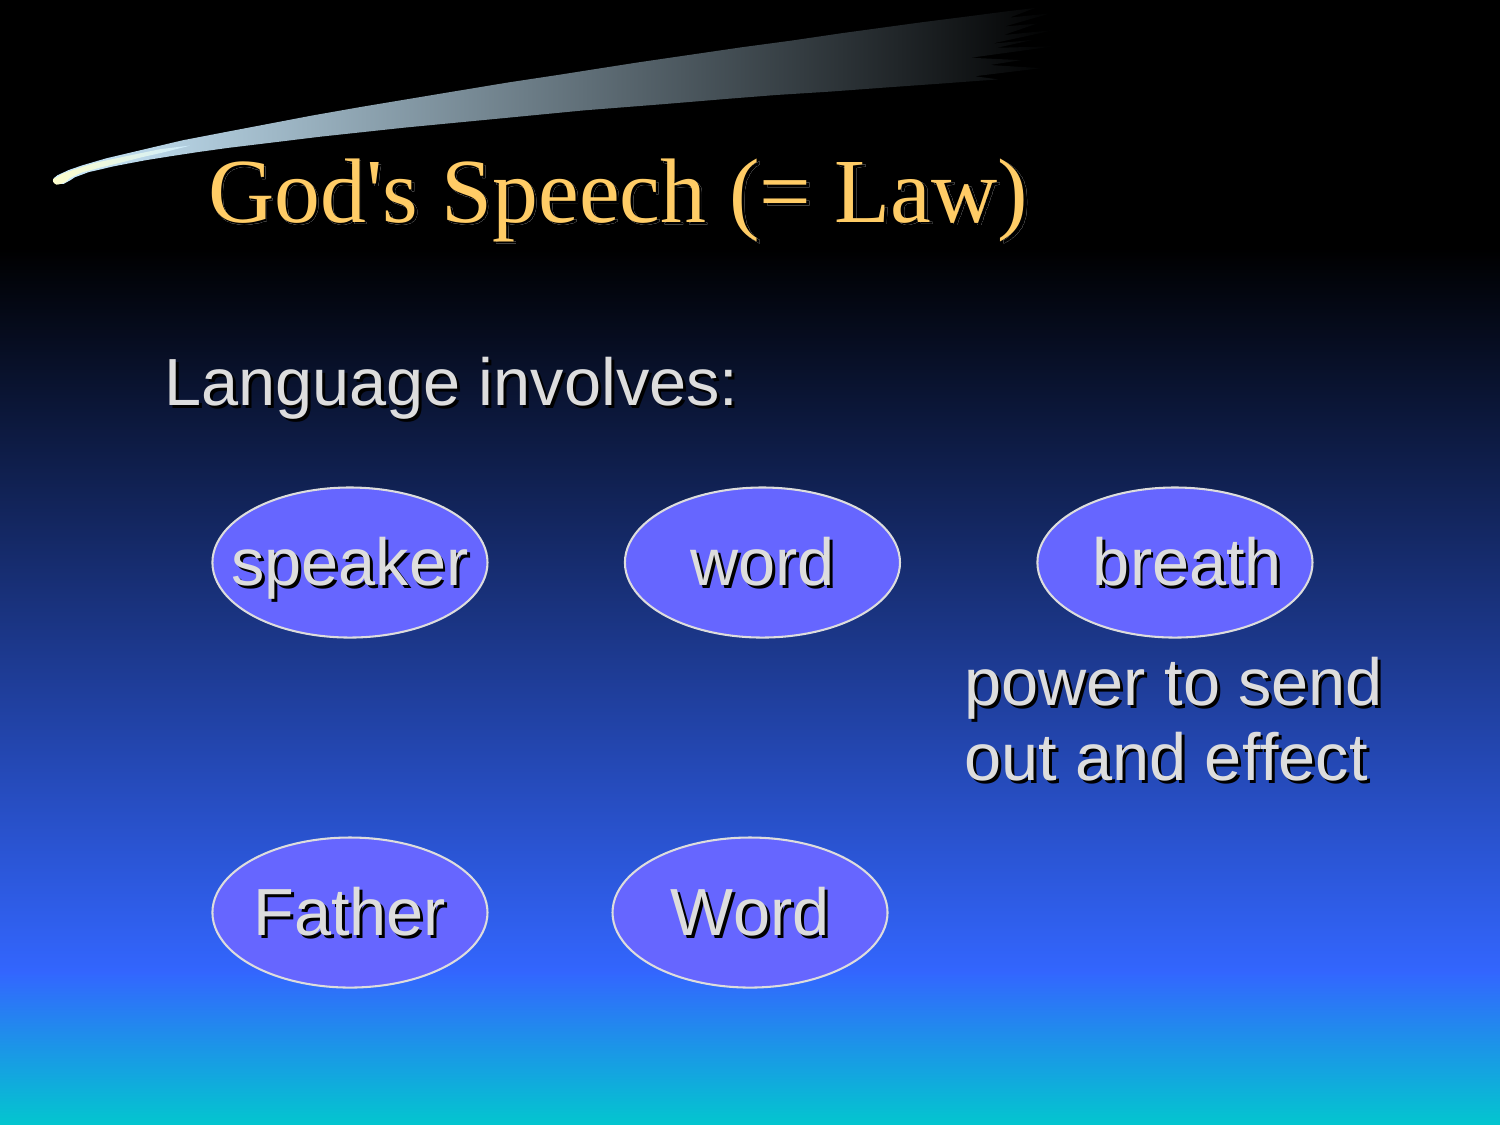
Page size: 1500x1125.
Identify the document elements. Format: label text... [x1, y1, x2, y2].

text_box power to send out and effect [950, 637, 1476, 803]
text_box breath [1037, 487, 1313, 637]
text_box speaker [212, 487, 488, 638]
text_box Father [212, 837, 488, 988]
text_box word [624, 487, 901, 638]
text_box Language involves: [150, 337, 888, 428]
text_box Word [612, 837, 888, 988]
title God's Speech (= Law) [193, 97, 1469, 286]
